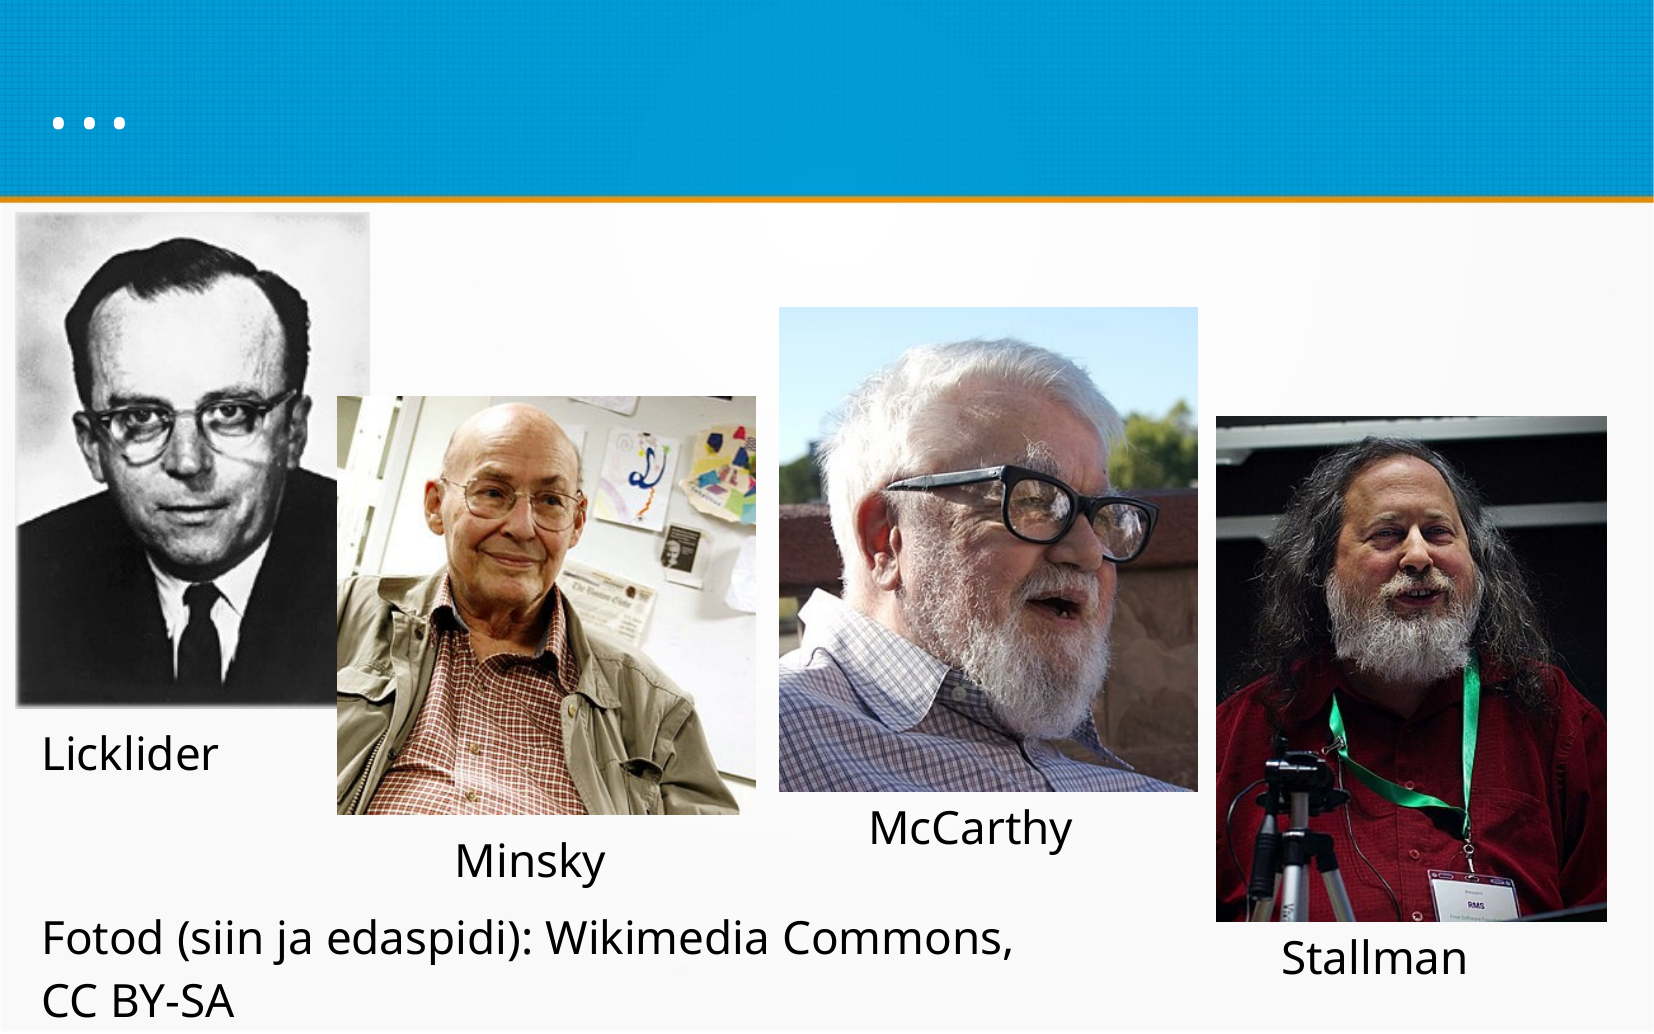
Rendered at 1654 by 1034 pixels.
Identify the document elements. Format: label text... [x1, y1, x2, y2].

text_box McCarthy [862, 767, 1123, 886]
text_box Stallman [1275, 897, 1536, 1017]
text_box Licklider [35, 720, 260, 786]
text_box Minsky [448, 826, 674, 892]
picture [0, 195, 1654, 1034]
title ... [43, 0, 1619, 166]
text_box Fotod (siin ja edaspidi): Wikimedia Commons, CC BY-SA [35, 909, 1052, 1028]
